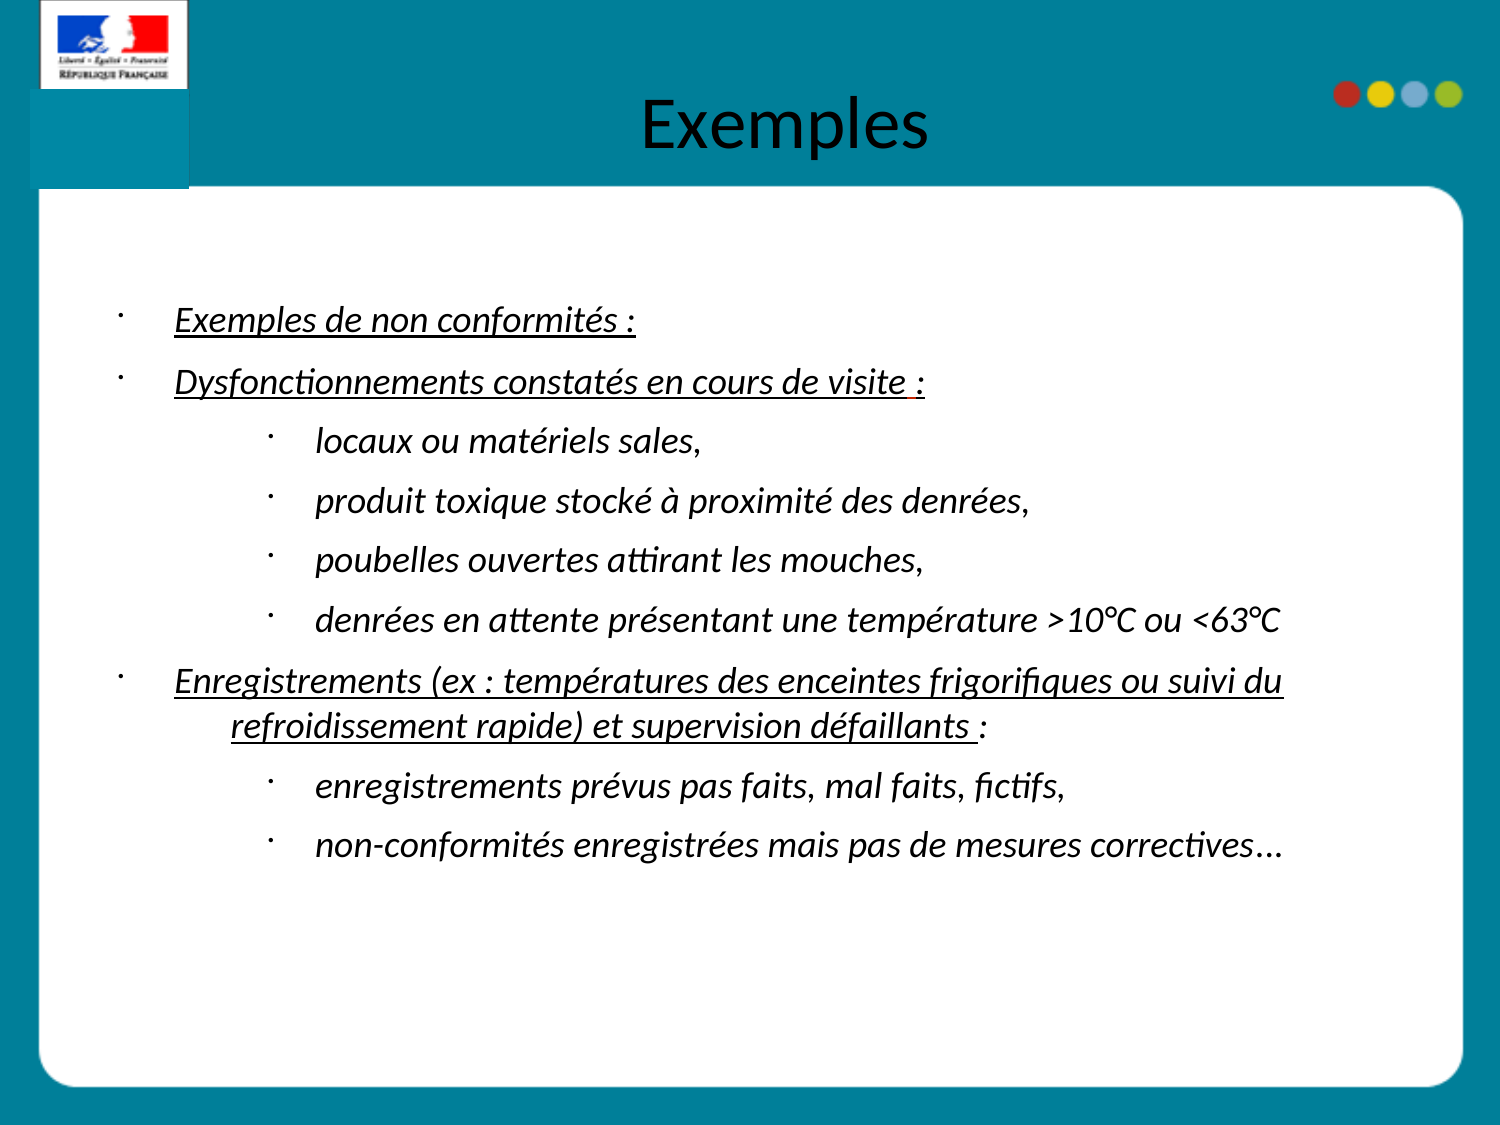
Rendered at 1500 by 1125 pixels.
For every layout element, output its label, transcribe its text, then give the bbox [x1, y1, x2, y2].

title Exemples [147, 0, 1423, 237]
list Exemples de non conformités : Dysfonctionnements constatés en cours de visite : locaux ou matériels sales, produit toxique stocké à proximité des denrées, poubelles ouvertes attirant les mouches, denrées en attente présentant une température >10°C ou <63°C Enregistrements (ex : températures des enceintes frigorifiques ou suivi du refroidissement rapide) et supervision défaillants : enregistrements prévus pas faits, mal faits, fictifs, non-conformités enregistrées mais pas de mesures correctives... [118, 295, 1353, 872]
